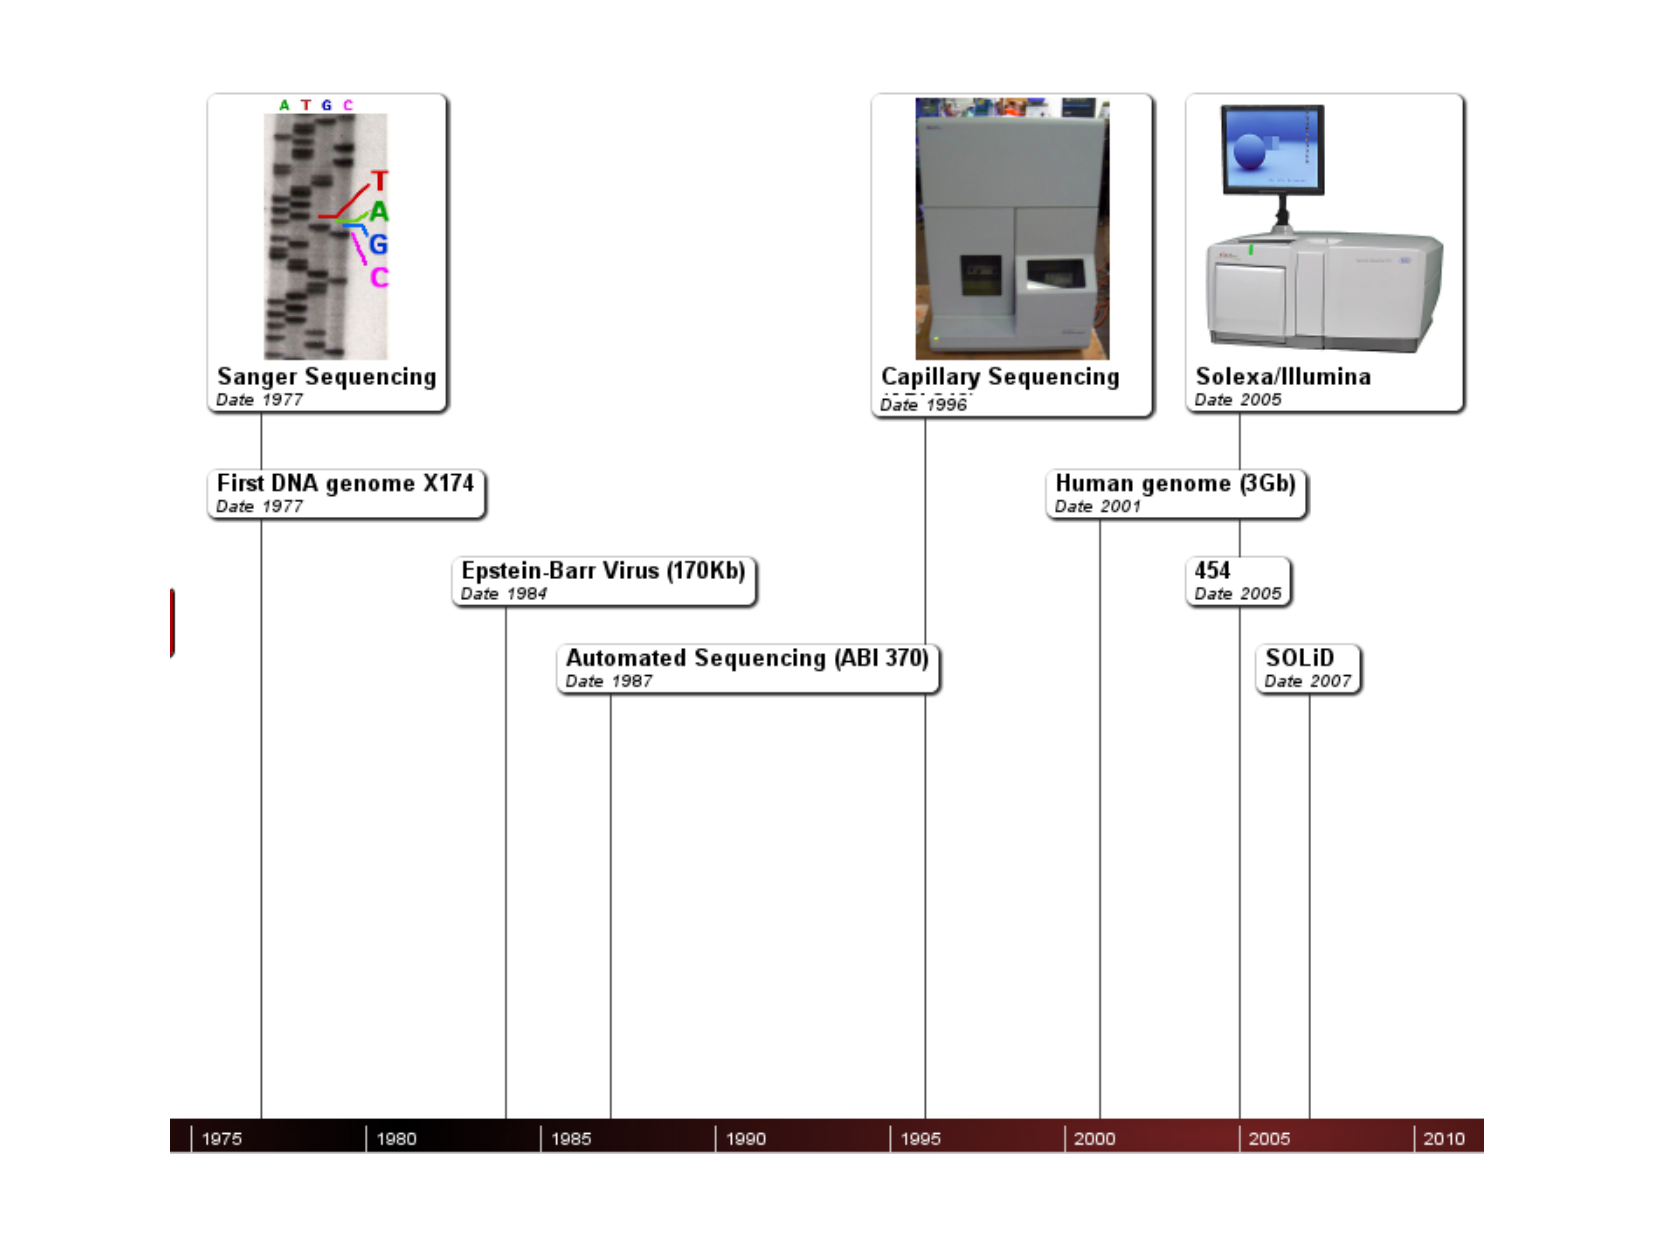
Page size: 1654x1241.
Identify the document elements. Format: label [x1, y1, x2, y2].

picture [170, 86, 1484, 1154]
